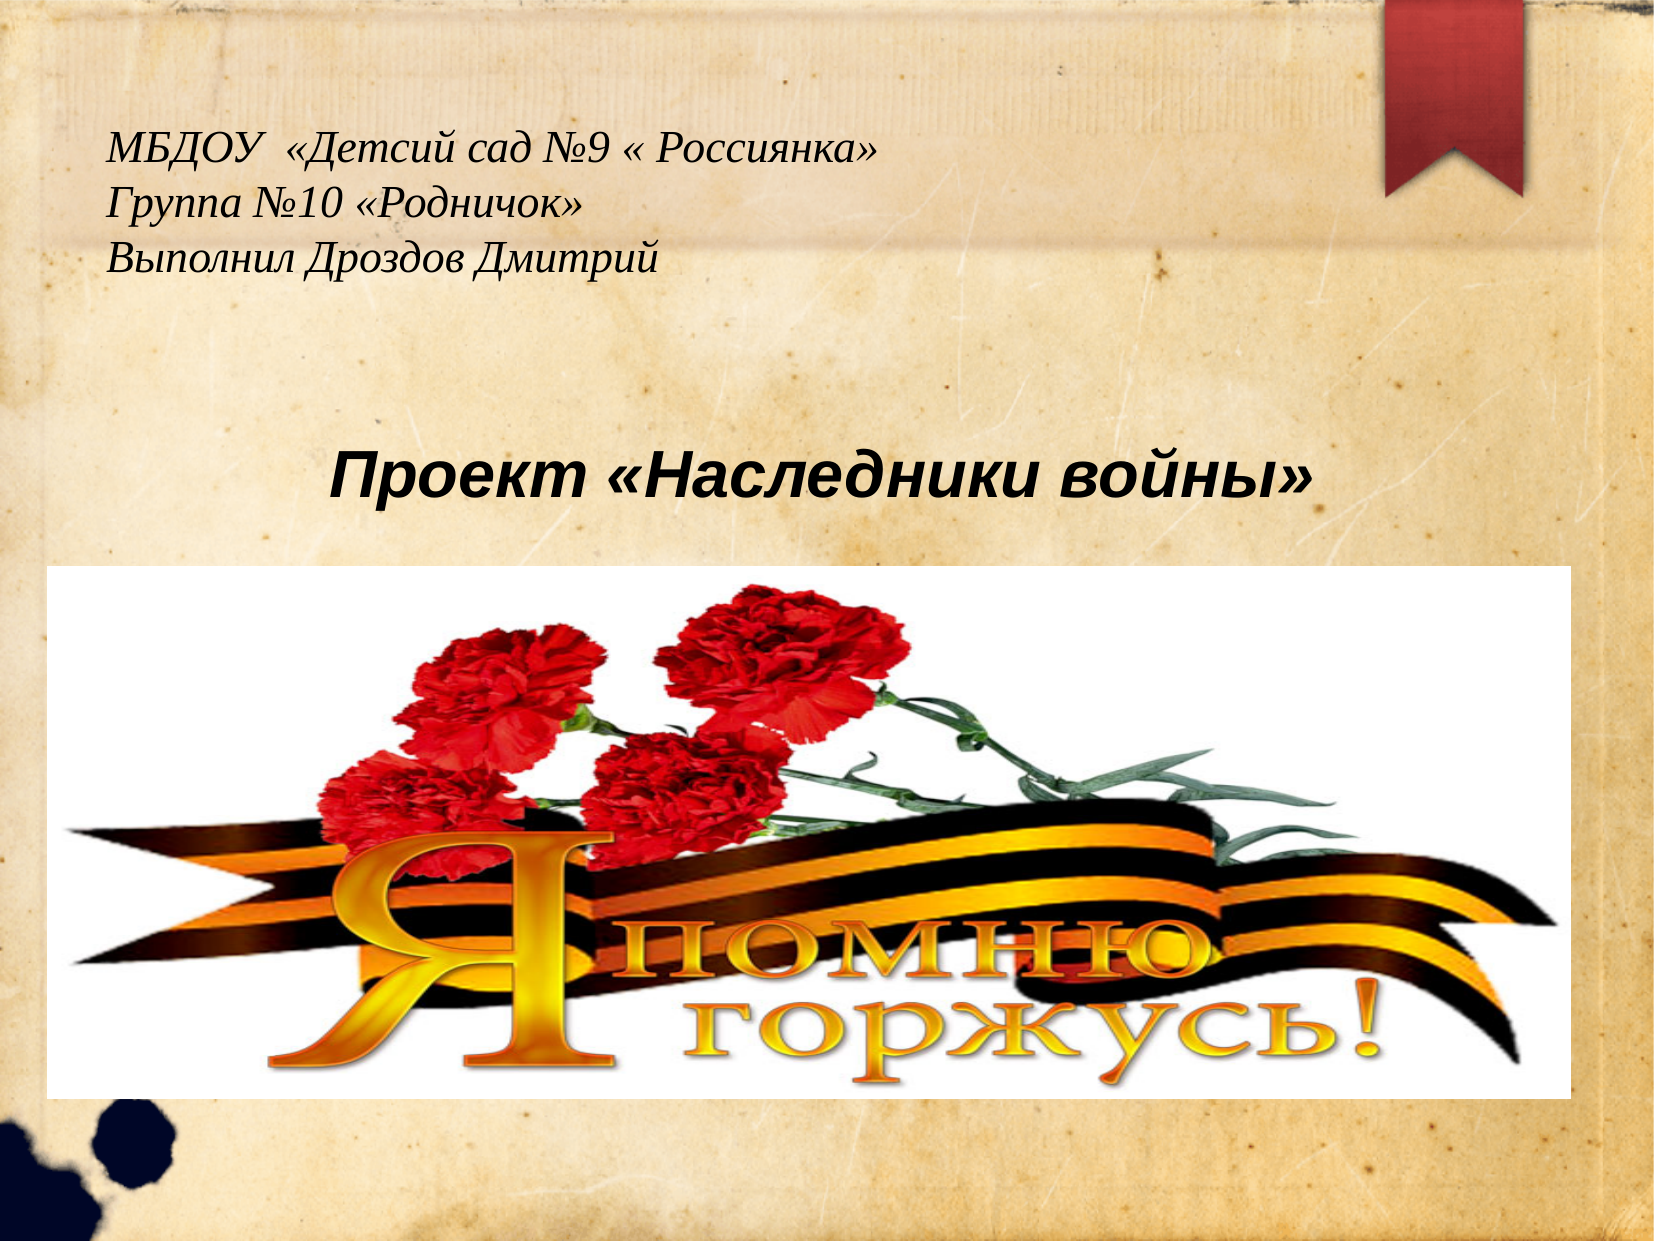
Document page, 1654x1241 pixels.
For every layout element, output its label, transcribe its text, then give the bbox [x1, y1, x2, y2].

picture [47, 566, 1571, 1099]
subtitle Проект «Наследники войны» [94, 200, 1550, 566]
title МБДОУ «Детсий сад №9 « Россиянка» Группа №10 «Родничок» Выполнил Дроздов Дмитрий [106, 116, 1595, 309]
